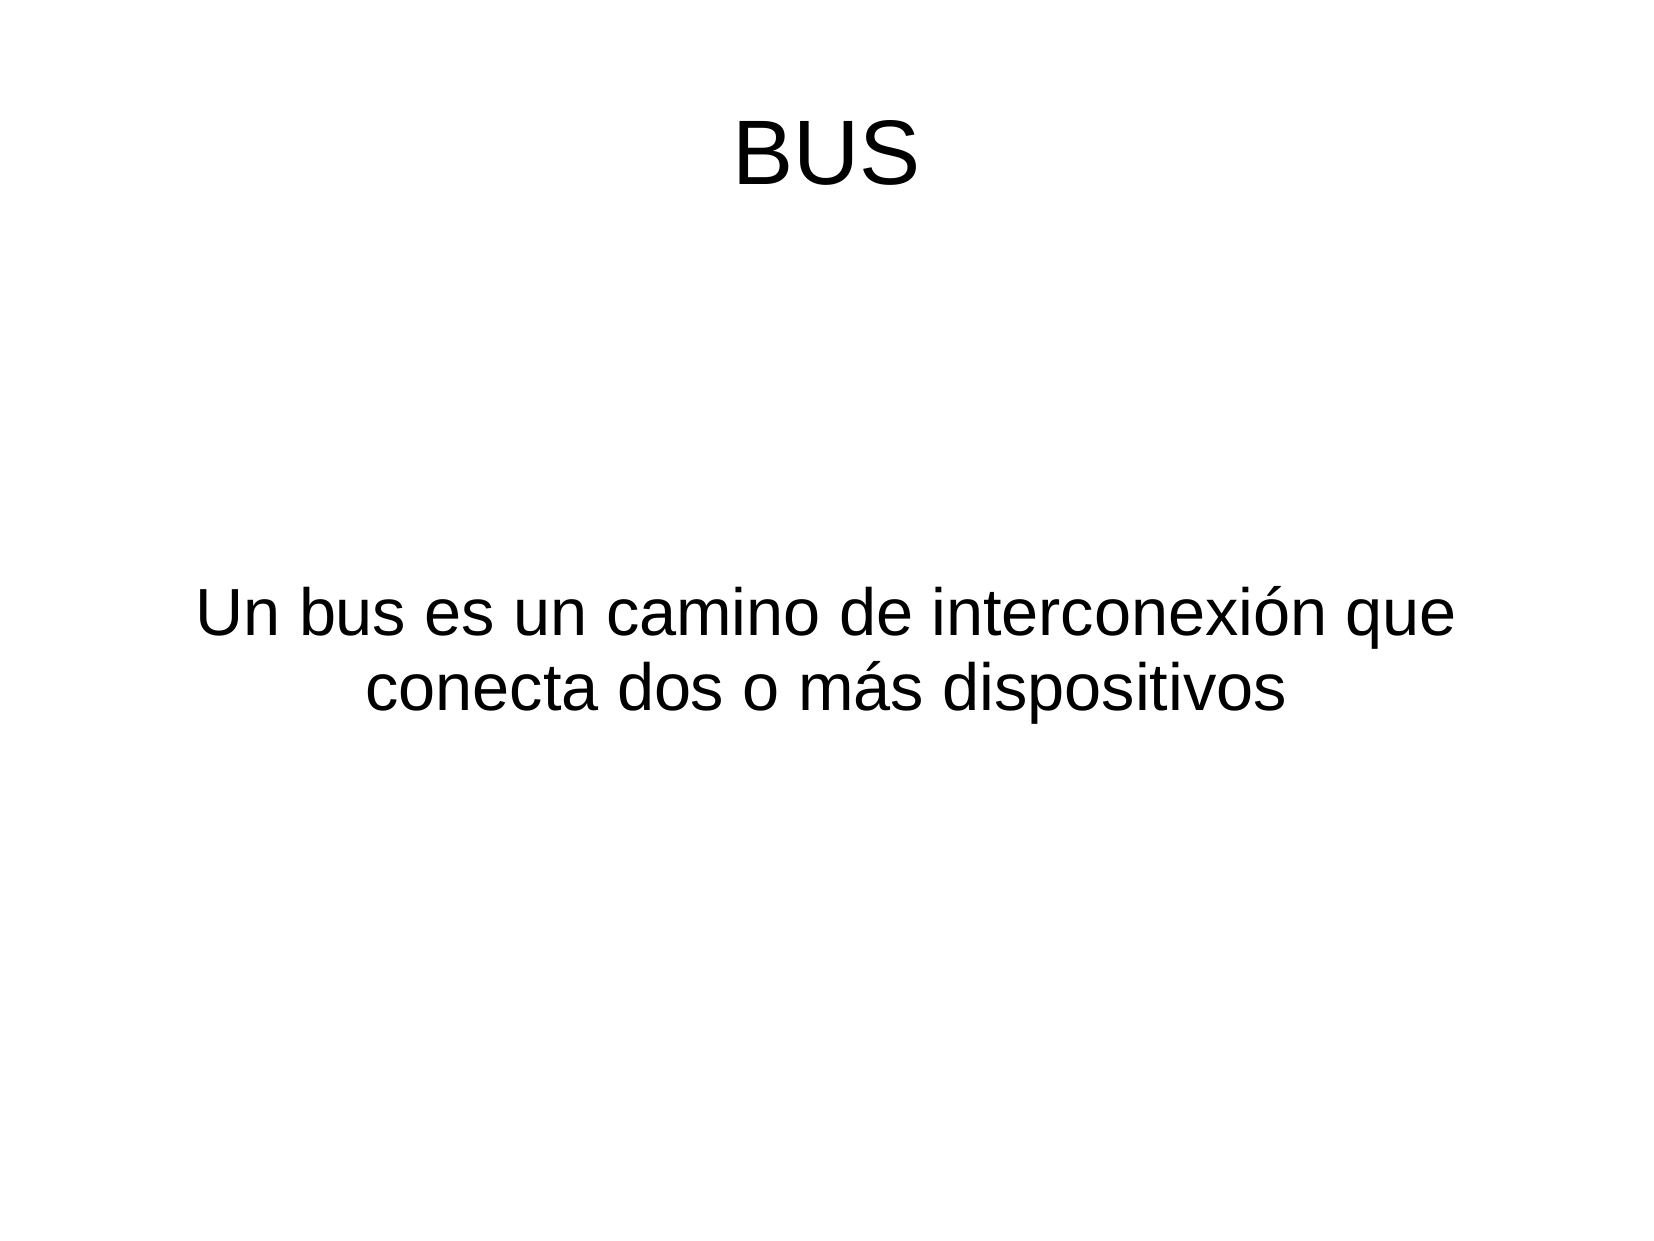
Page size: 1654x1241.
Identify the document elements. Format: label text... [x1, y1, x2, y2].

title BUS [82, 49, 1571, 257]
subtitle Un bus es un camino de interconexión que conecta dos o más dispositivos [82, 290, 1571, 1010]
